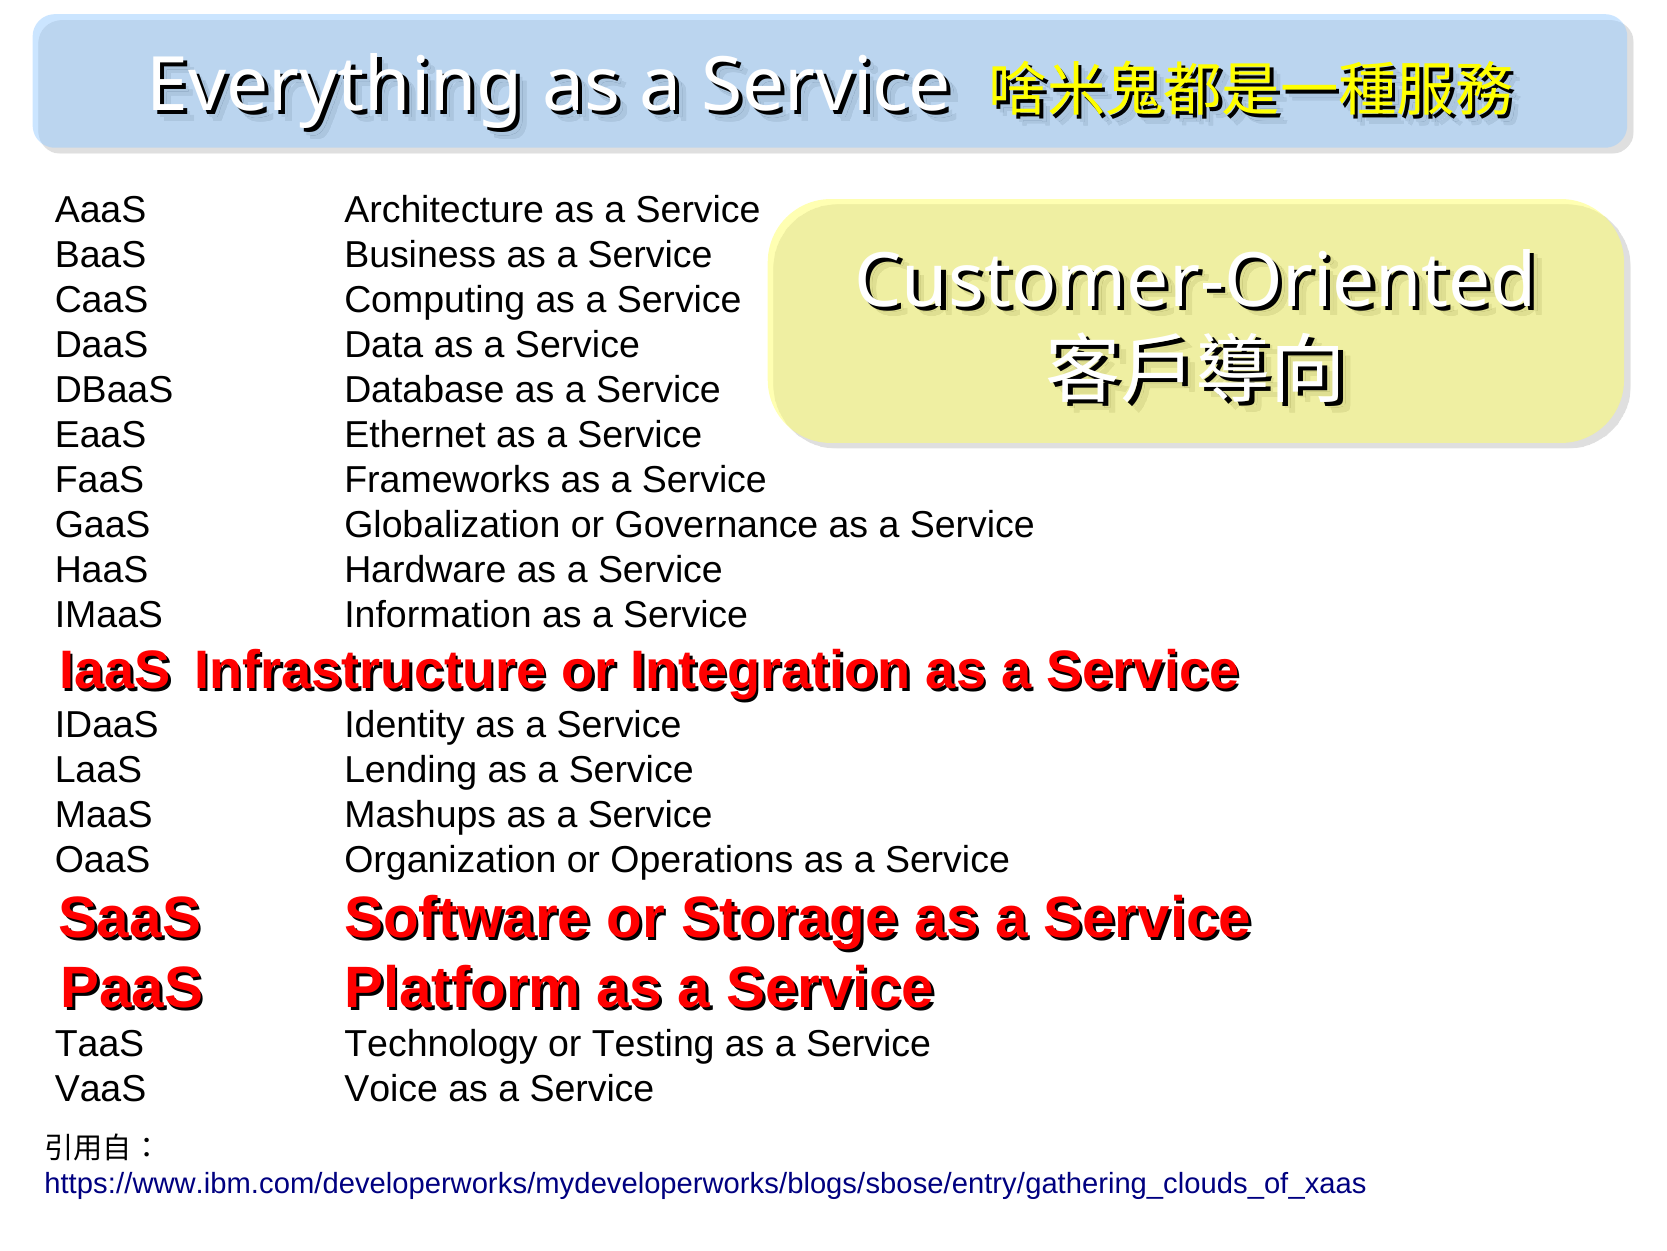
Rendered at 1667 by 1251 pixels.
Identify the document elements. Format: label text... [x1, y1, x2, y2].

text_box Everything as a Service 啥米鬼都是一種服務 [32, 14, 1628, 148]
text_box Customer-Oriented 客戶導向 [767, 199, 1625, 443]
text_box AaaS Architecture as a Service BaaS Business as a Service CaaS Computing as a Service DaaS Data as a Service DBaaS Database as a Service EaaS Ethernet as a Service FaaS Frameworks as a Service GaaS Globalization or Governance as a Service HaaS Hardware as a Service IMaaS Information as a Service IaaS Infrastructure or Integration as a Service IDaaS Identity as a Service LaaS Lending as a Service MaaS Mashups as a Service OaaS Organization or Operations as a Service SaaS Software or Storage as a Service PaaS Platform as a Service TaaS Technology or Testing as a Service VaaS Voice as a Service [29, 177, 1625, 1233]
text_box 引用自： https://www.ibm.com/developerworks/mydeveloperworks/blogs/sbose/entry/gathering_clouds_of_xaas [29, 1122, 1622, 1217]
